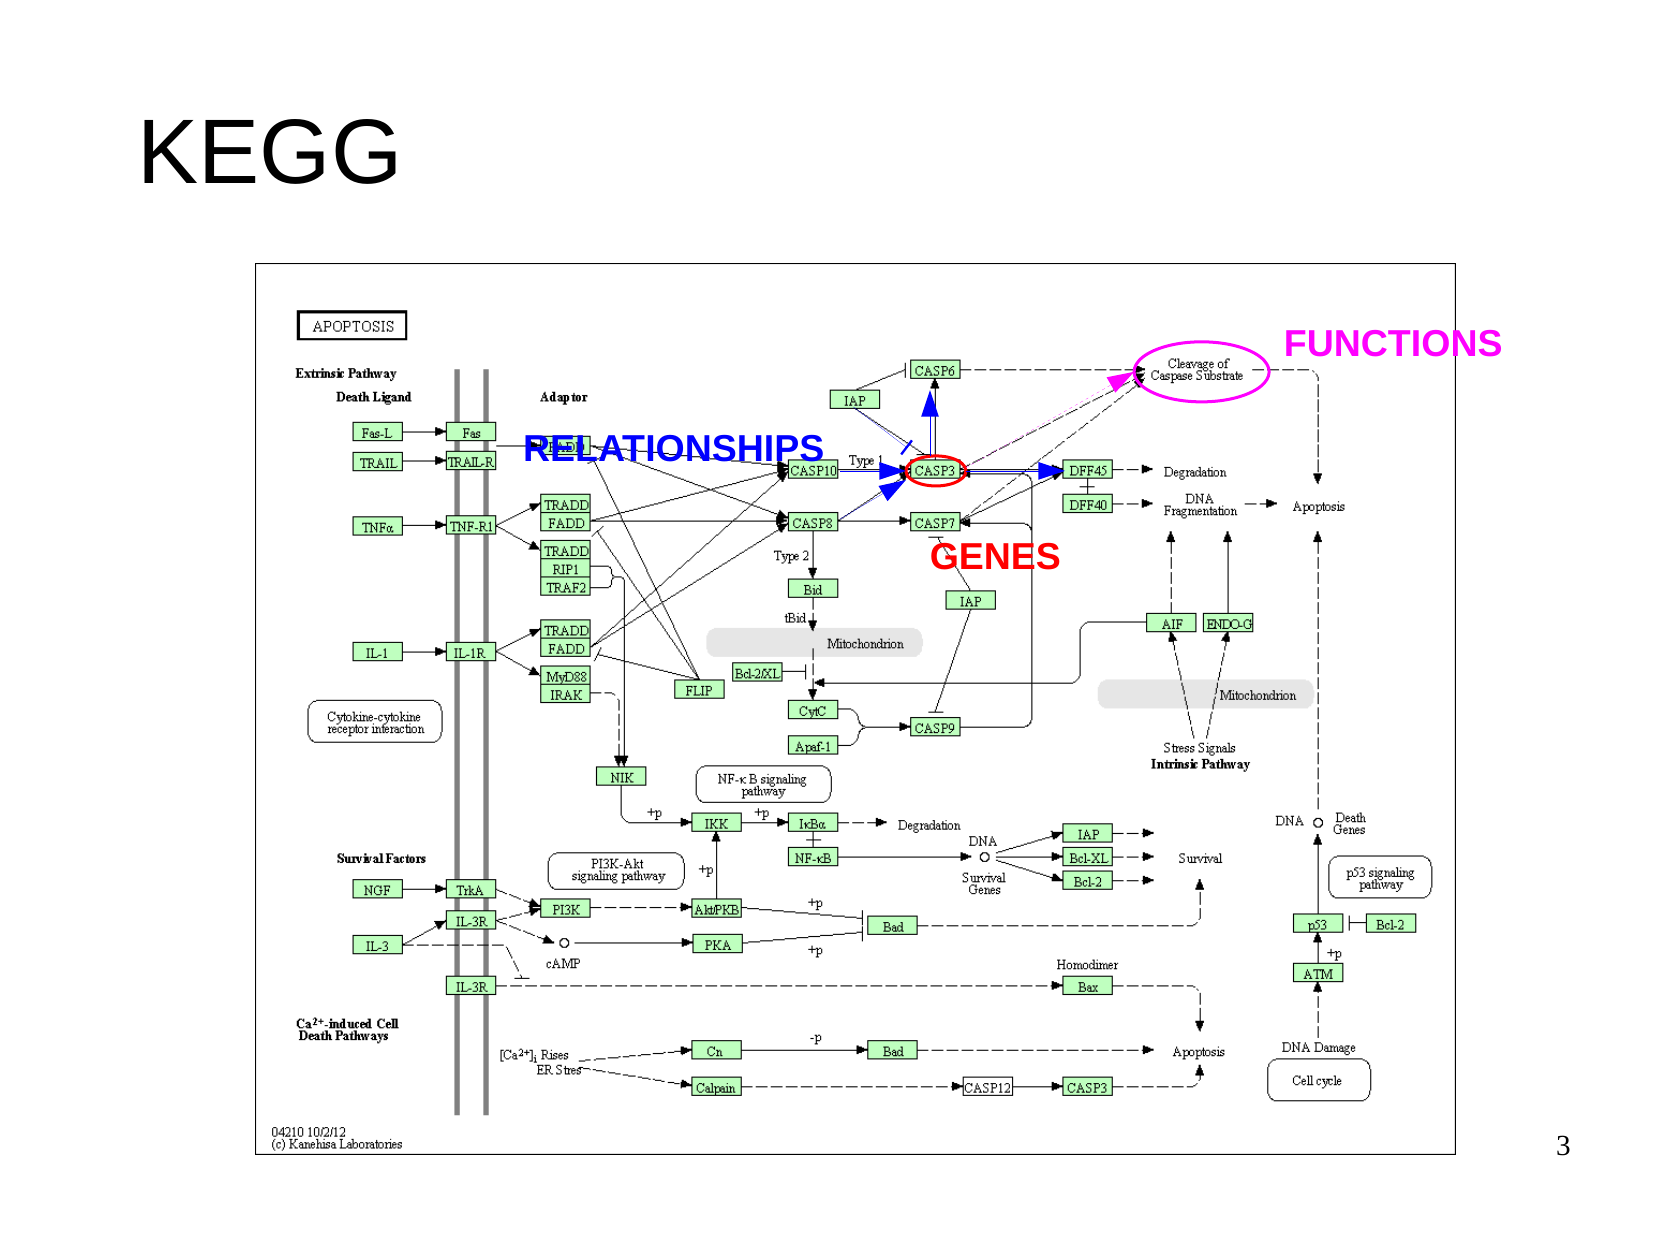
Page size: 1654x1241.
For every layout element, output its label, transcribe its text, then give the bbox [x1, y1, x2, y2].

picture [1136, 344, 1267, 400]
picture [255, 263, 1456, 1156]
text_box GENES [915, 528, 1096, 586]
text_box RELATIONSHIPS [508, 420, 854, 477]
text_box KEGG [120, 90, 1471, 214]
text_box FUNCTIONS [1269, 315, 1540, 372]
